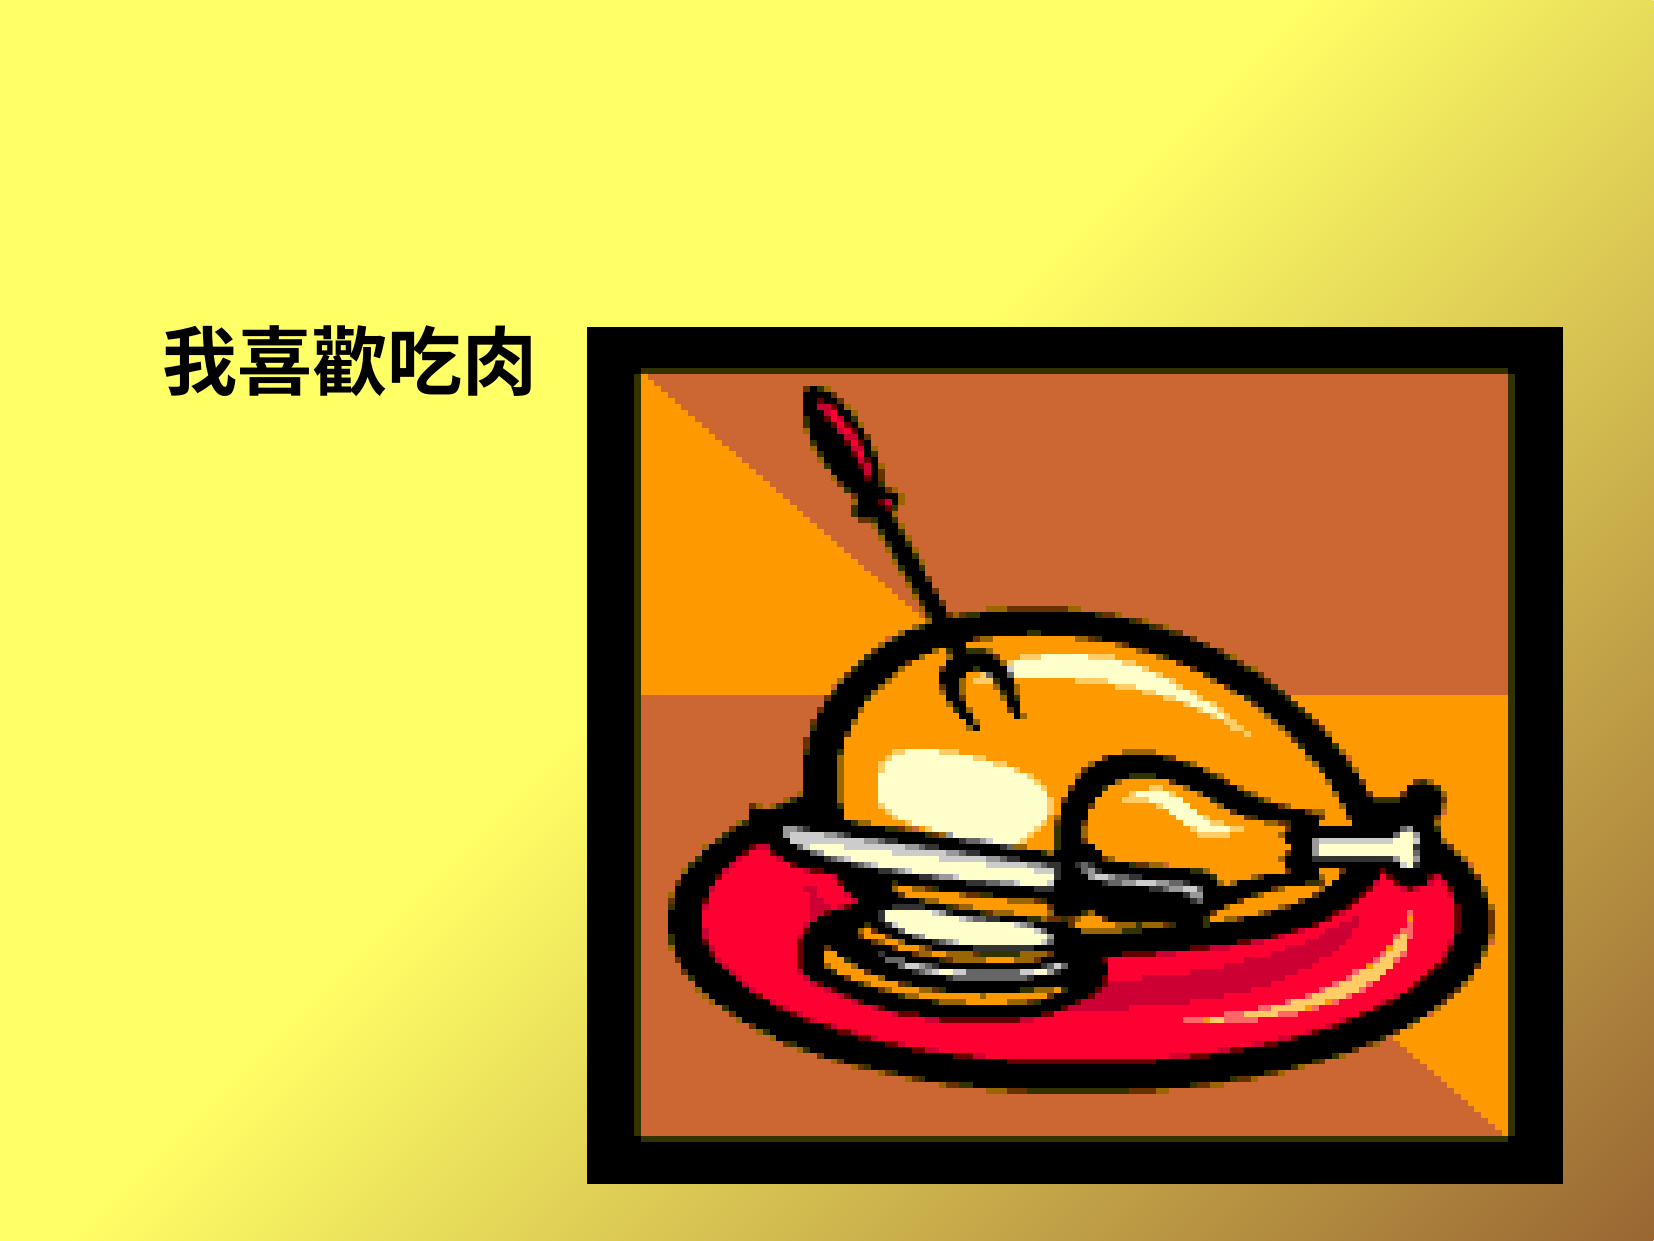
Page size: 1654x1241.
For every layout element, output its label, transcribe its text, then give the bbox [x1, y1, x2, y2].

picture [587, 327, 1563, 1184]
text_box 我喜歡吃肉 [147, 295, 1063, 401]
